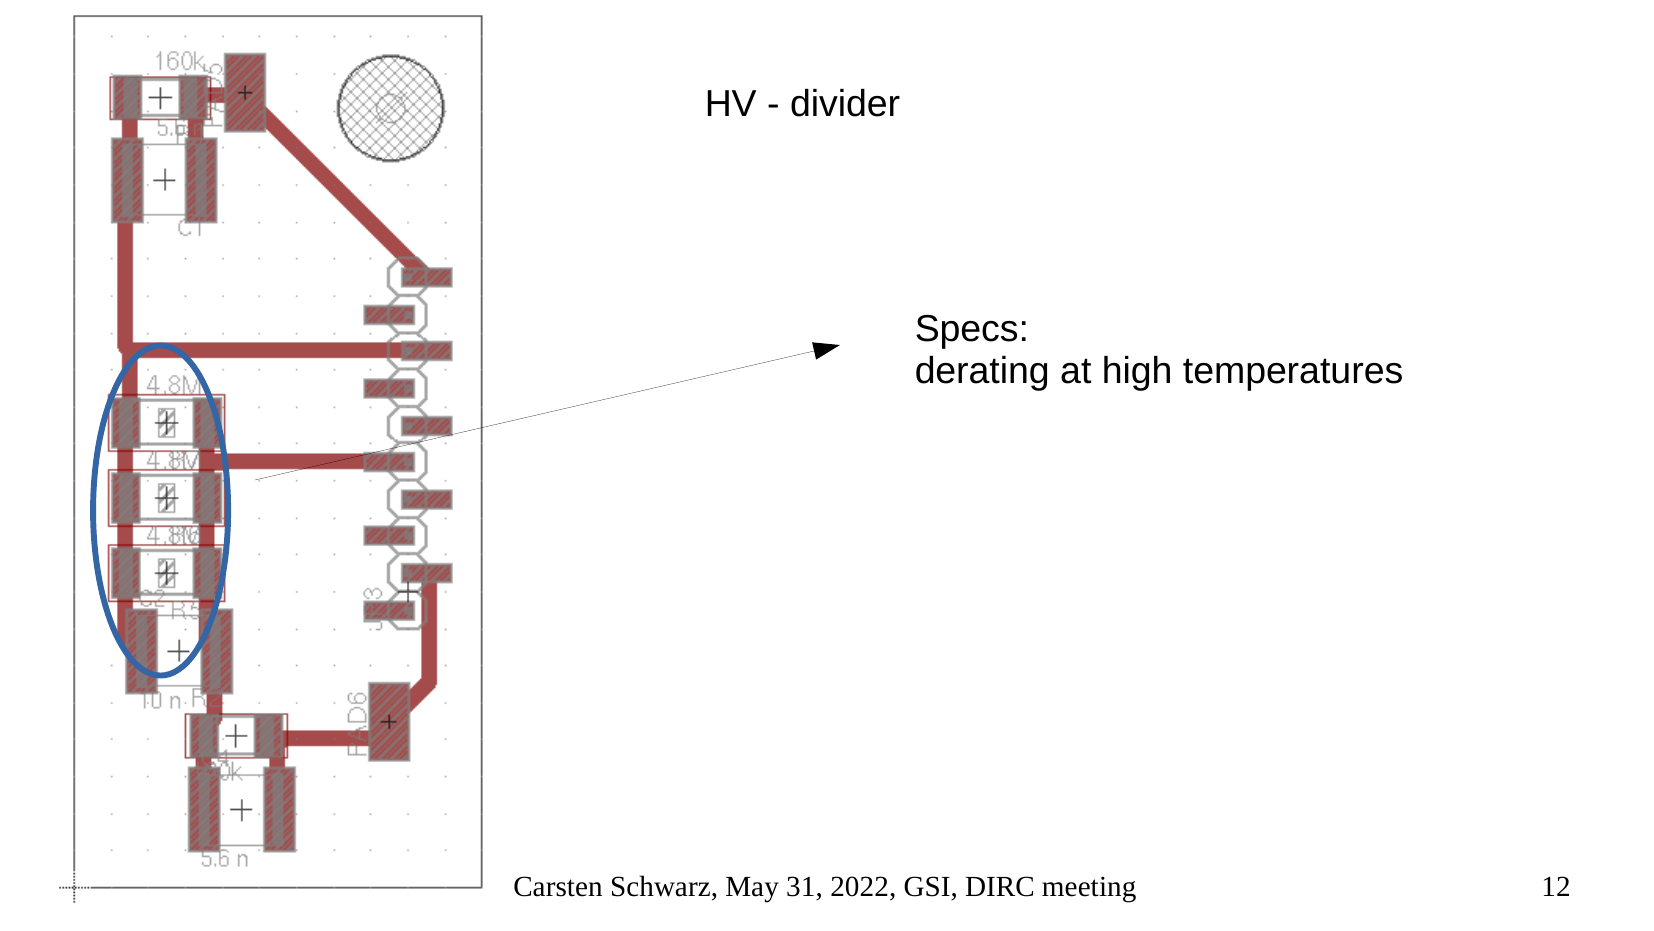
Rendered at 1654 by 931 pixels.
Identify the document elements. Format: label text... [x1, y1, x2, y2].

text_box HV - divider [690, 75, 916, 132]
text_box Specs: derating at high temperatures [900, 300, 1419, 399]
picture [58, 14, 511, 906]
